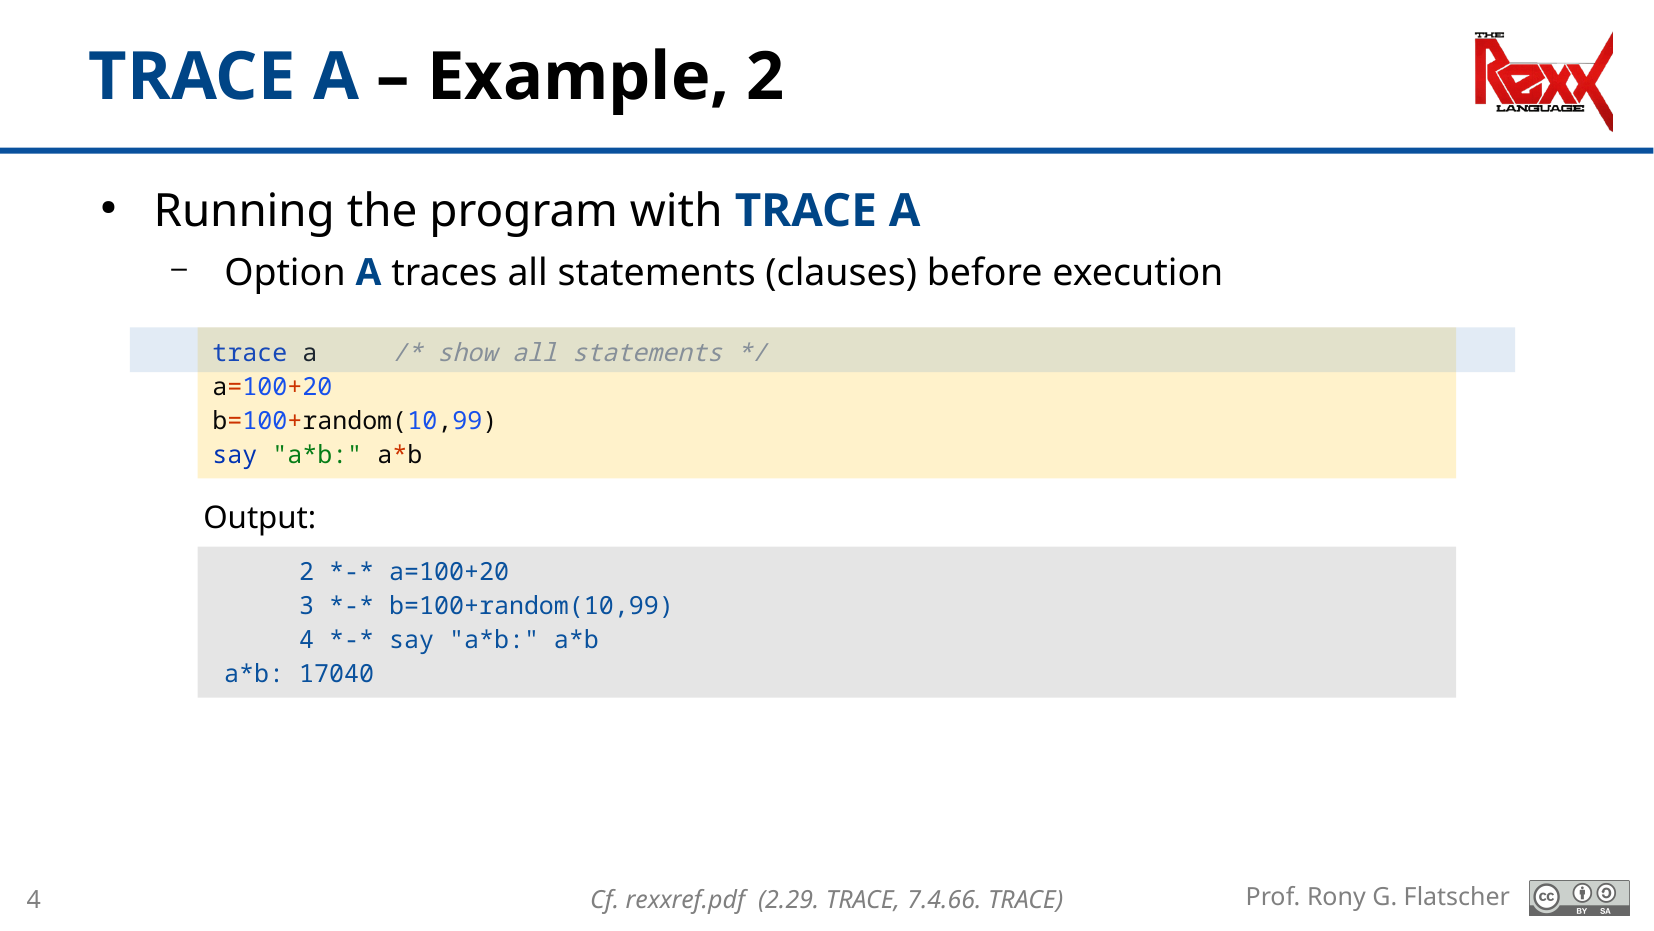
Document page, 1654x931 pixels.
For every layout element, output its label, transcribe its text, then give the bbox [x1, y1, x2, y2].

text_box Cf. rexxref.pdf (2.29. TRACE, 7.4.66. TRACE) [0, 874, 1654, 922]
text_box 2 *-* a=100+20 3 *-* b=100+random(10,99) 4 *-* say "a*b:" a*b a*b: 17040 [197, 546, 1457, 693]
title TRACE A – Example, 2 [29, 0, 1654, 148]
list Running the program with TRACE A Option A traces all statements (clauses) before execution [82, 177, 1643, 857]
text_box Output: [188, 487, 1487, 544]
text_box [129, 327, 1516, 373]
text_box trace a /* show all statements */ a=100+20 b=100+random(10,99) say "a*b:" a*b [197, 373, 1457, 474]
